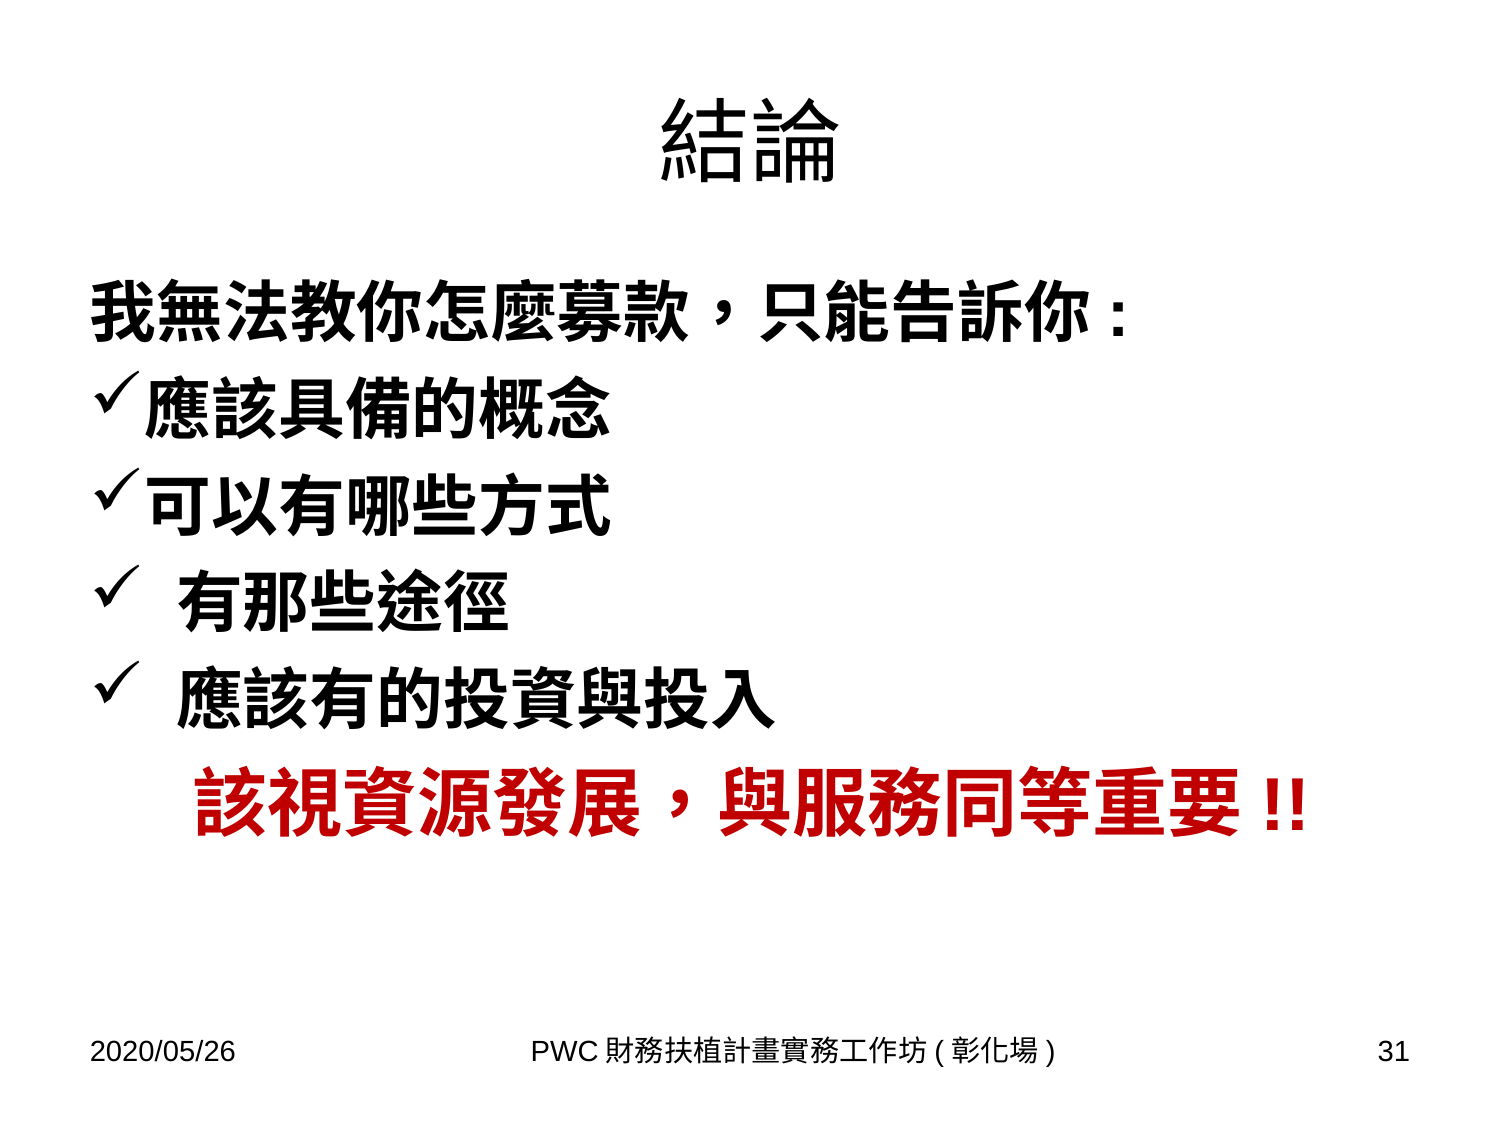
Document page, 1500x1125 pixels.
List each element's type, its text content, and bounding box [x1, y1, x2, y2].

text_box 結論 [75, 45, 1426, 233]
text_box <編號> [1074, 1024, 1426, 1103]
text_box PWC財務扶植計畫實務工作坊(彰化場) [512, 1024, 1074, 1103]
text_box 我無法教你怎麼募款，只能告訴你: 應該具備的概念 可以有哪些方式 有那些途徑 應該有的投資與投入 該視資源發展，與服務同等重要!! [75, 262, 1426, 1005]
text_box 2020/05/26 [74, 1024, 426, 1103]
